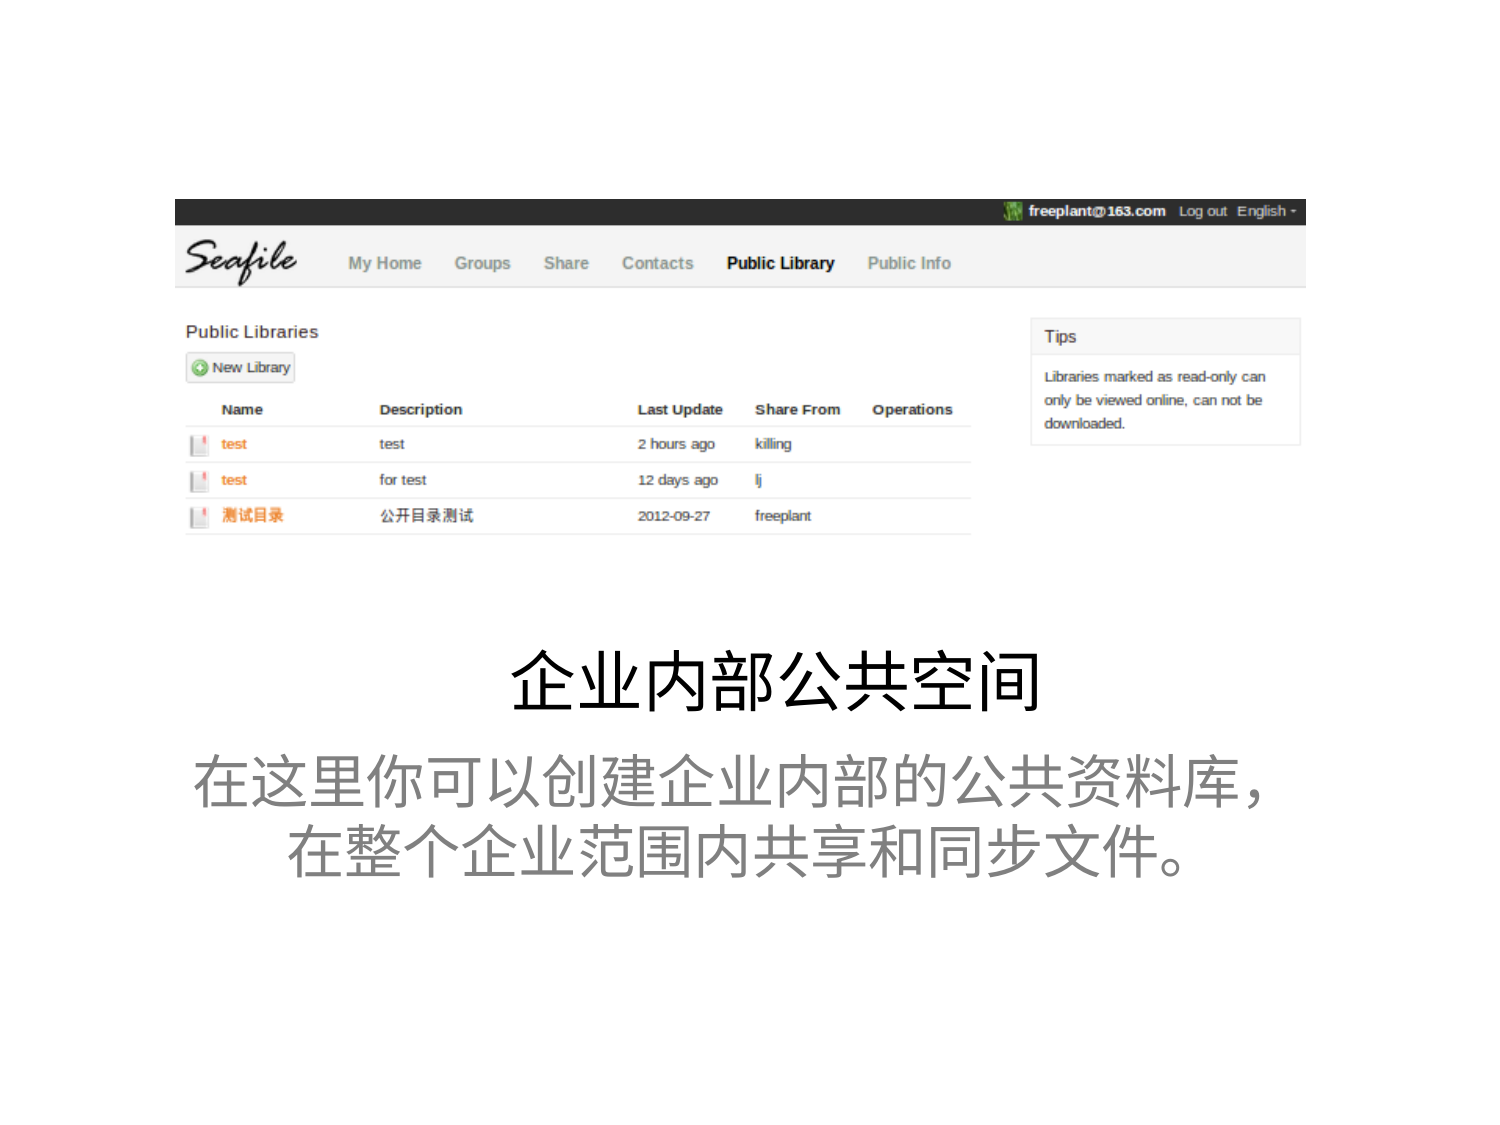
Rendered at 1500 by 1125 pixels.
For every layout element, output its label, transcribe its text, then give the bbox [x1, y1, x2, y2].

text_box 企业内部公共空间 [494, 632, 1059, 728]
picture [175, 199, 1306, 568]
text_box 在这里你可以创建企业内部的公共资料库， 在整个企业范围内共享和同步文件。 [177, 738, 1327, 894]
